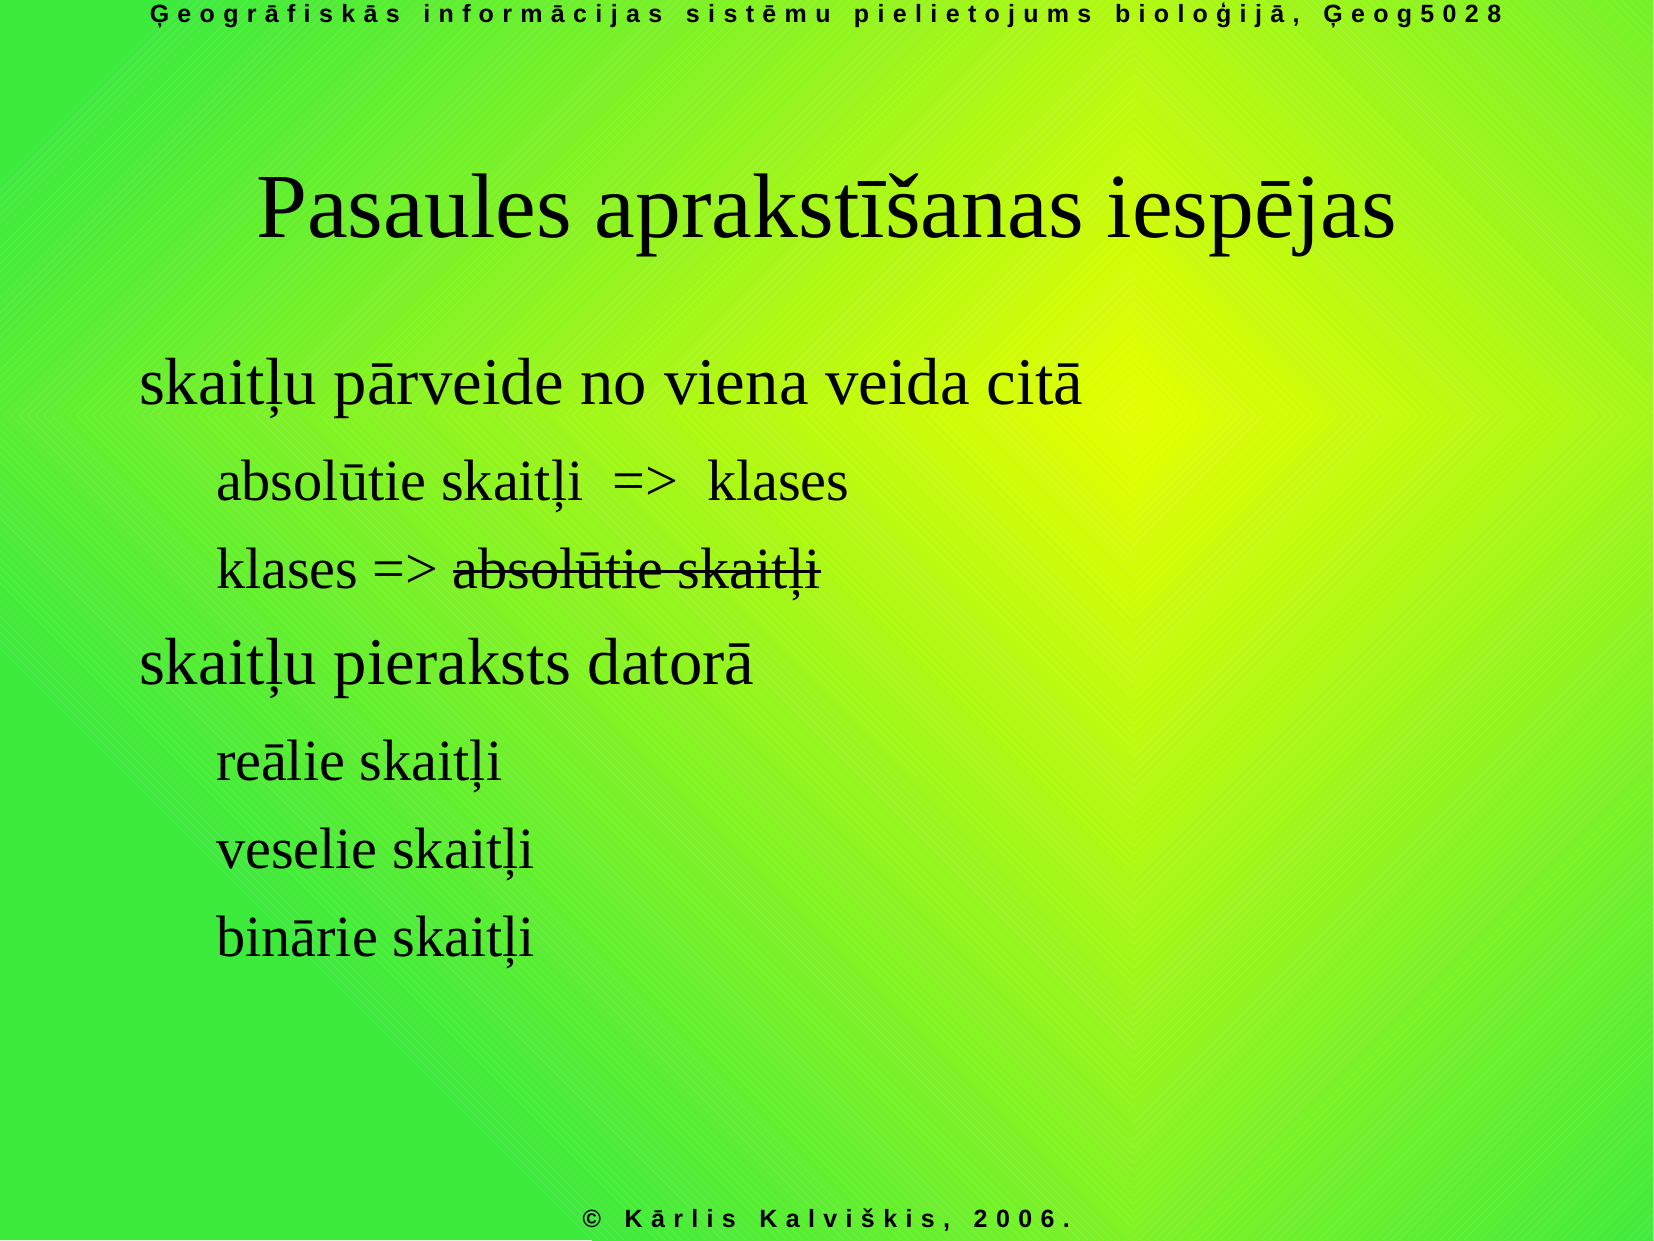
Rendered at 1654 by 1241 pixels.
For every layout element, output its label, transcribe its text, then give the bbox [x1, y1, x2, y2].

list skaitļu pārveide no viena veida citā absolūtie skaitļi => klases klases => absolūtie skaitļi skaitļu pieraksts datorā reālie skaitļi veselie skaitļi binārie skaitļi [121, 344, 1534, 1127]
title Pasaules aprakstīšanas iespējas [121, 102, 1534, 311]
